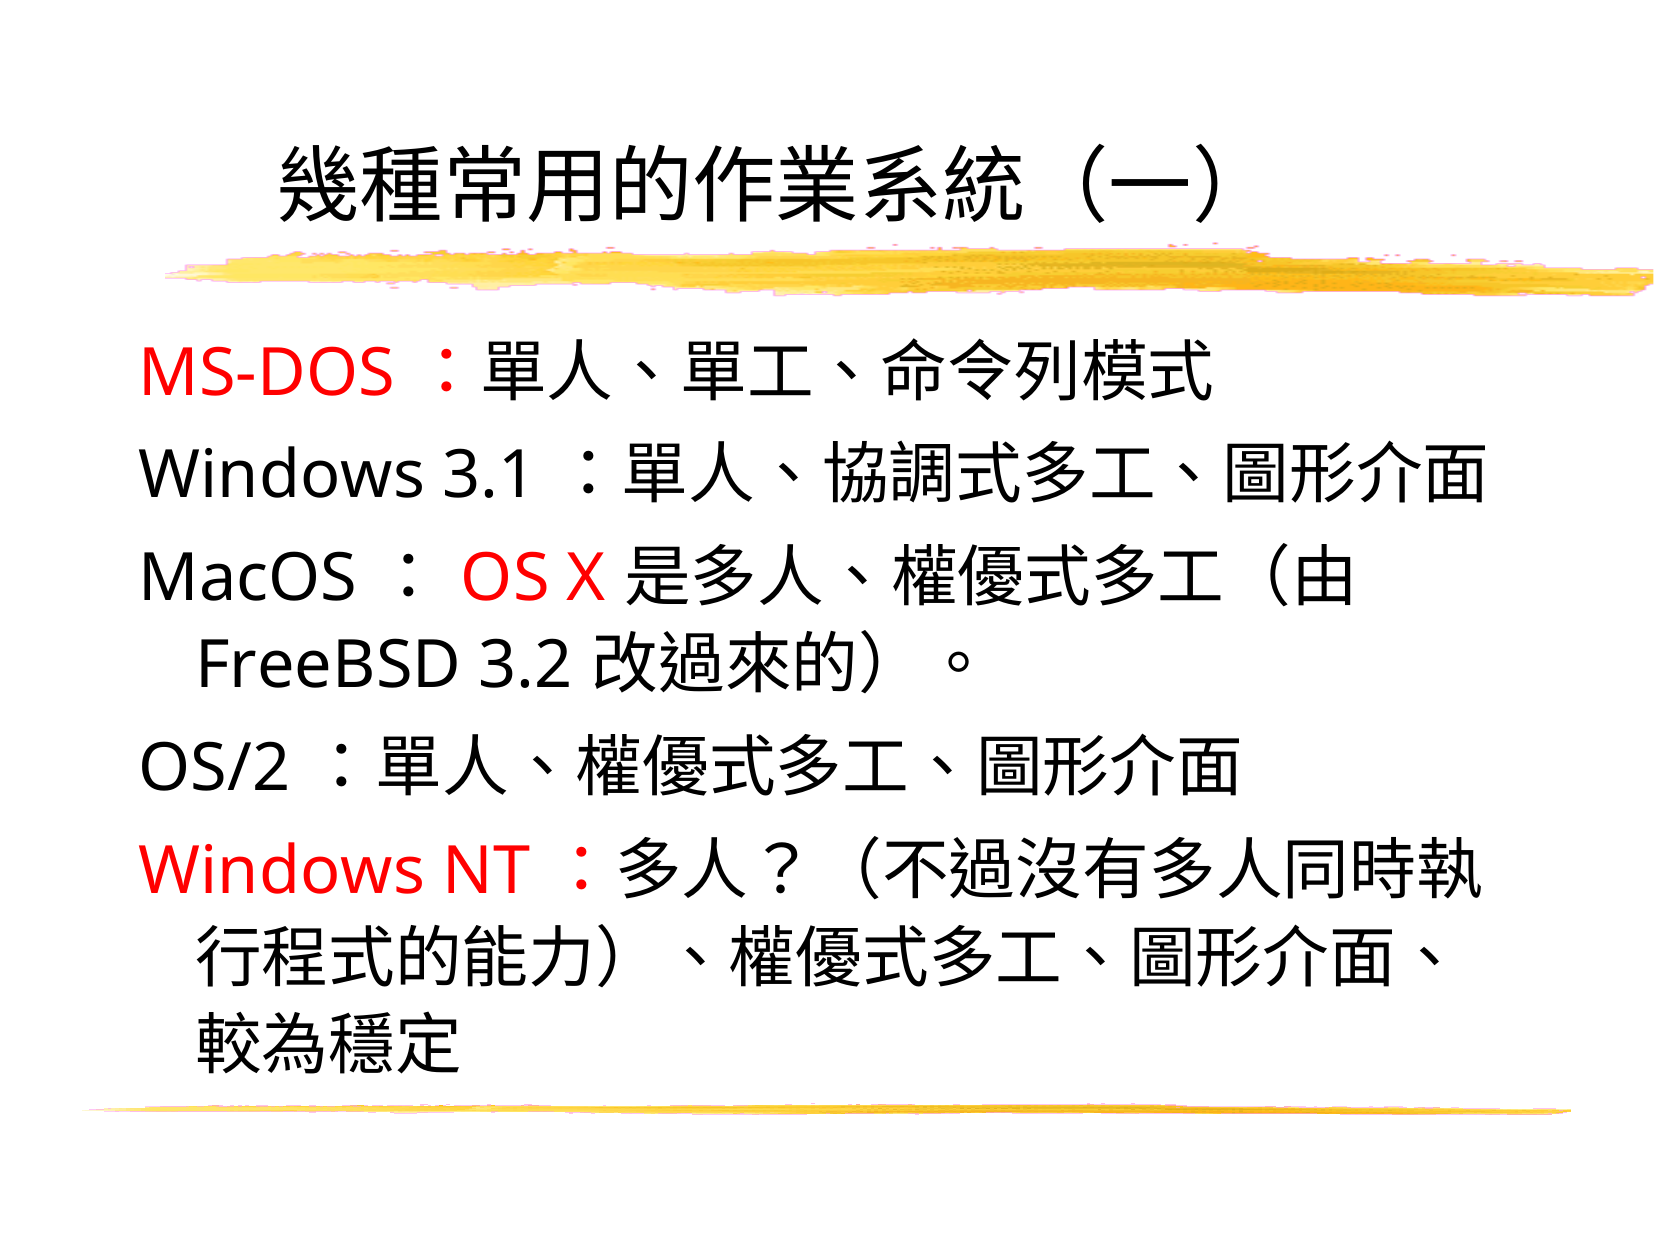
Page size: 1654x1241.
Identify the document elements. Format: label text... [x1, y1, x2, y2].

picture [165, 237, 1654, 308]
list MS-DOS：單人、單工、命令列模式 Windows 3.1：單人、協調式多工、圖形介面 MacOS：OS X是多人、權優式多工（由FreeBSD 3.2改過來的）。 OS/2：單人、權優式多工、圖形介面 Windows NT：多人？（不過沒有多人同時執行程式的能力）、權優式多工、圖形介面、較為穩定 [124, 316, 1530, 1105]
picture [82, 1102, 1571, 1117]
title 幾種常用的作業系統（一） [73, 41, 1479, 249]
